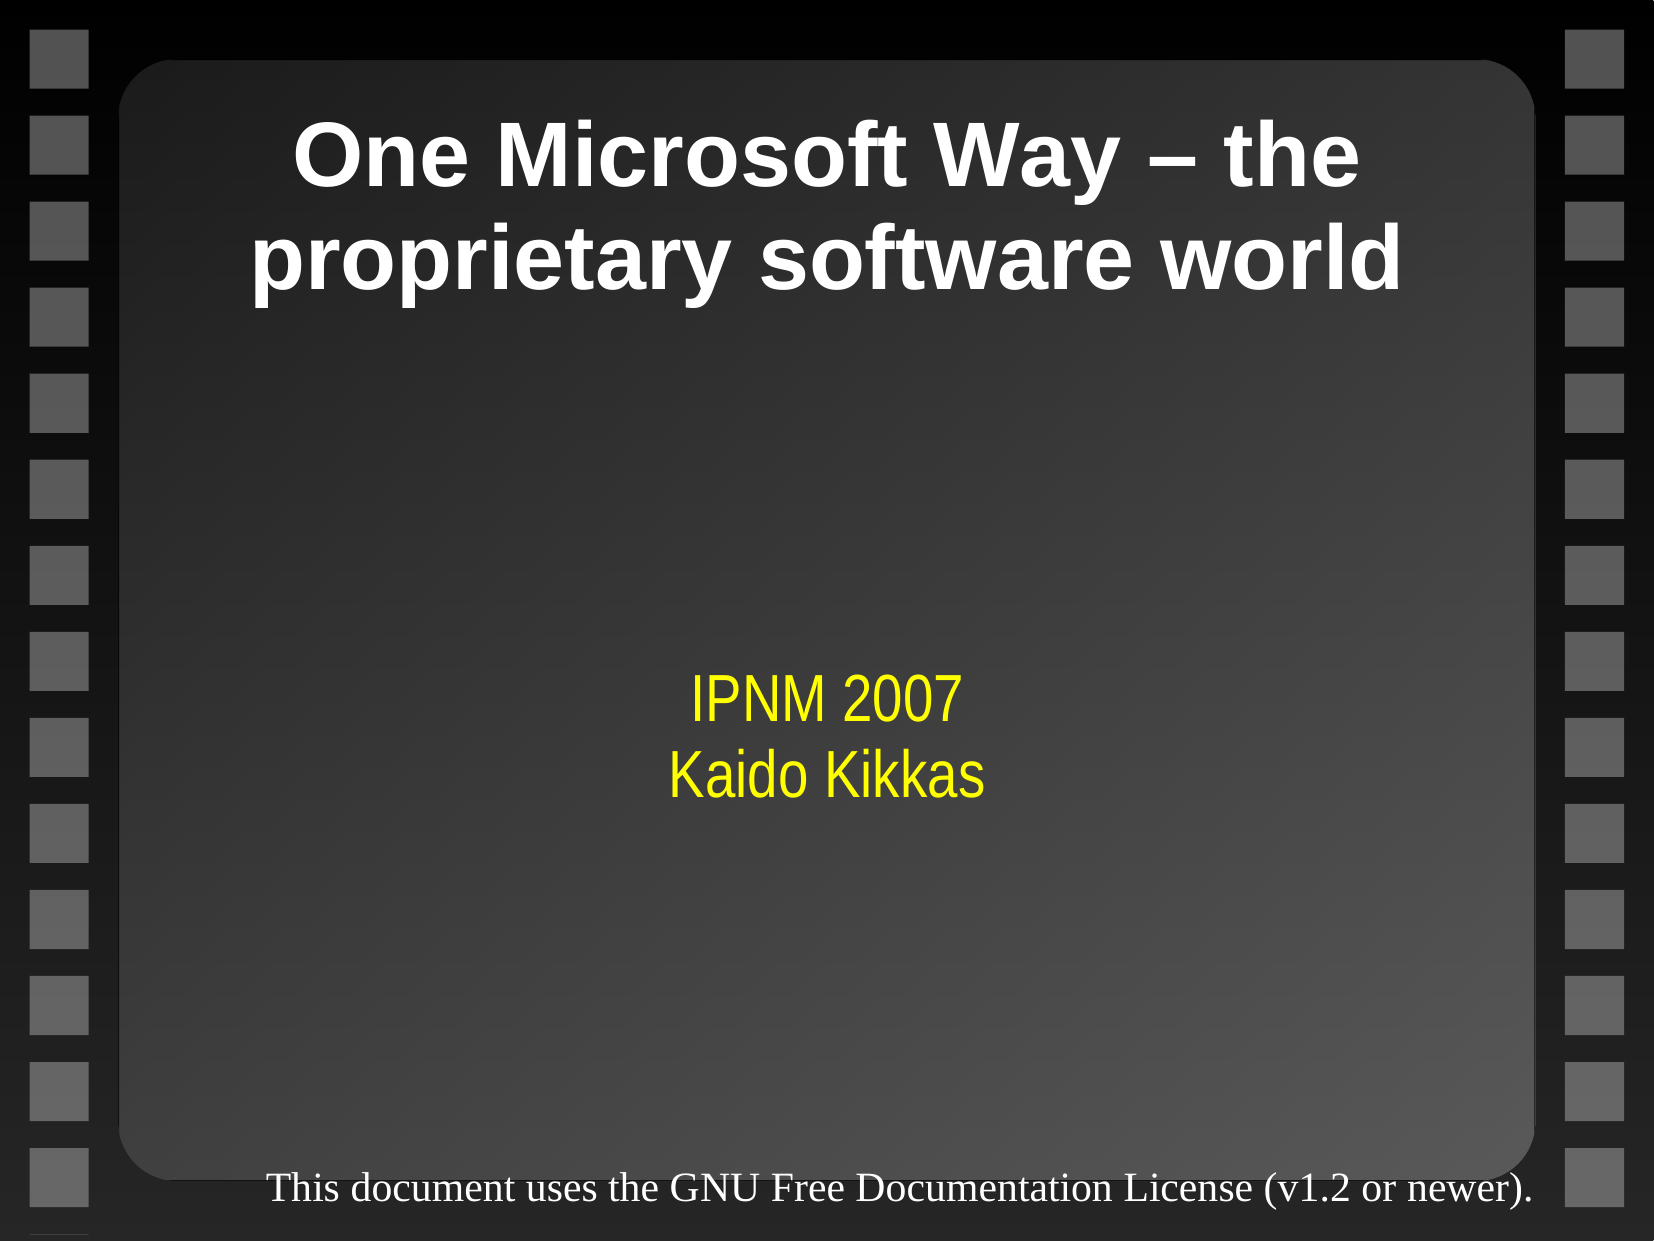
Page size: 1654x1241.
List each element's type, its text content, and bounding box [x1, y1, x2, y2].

text_box This document uses the GNU Free Documentation License (v1.2 or newer). [265, 1164, 1536, 1211]
subtitle IPNM 2007 Kaido Kikkas [121, 344, 1534, 1127]
title One Microsoft Way – the proprietary software world [121, 102, 1534, 311]
